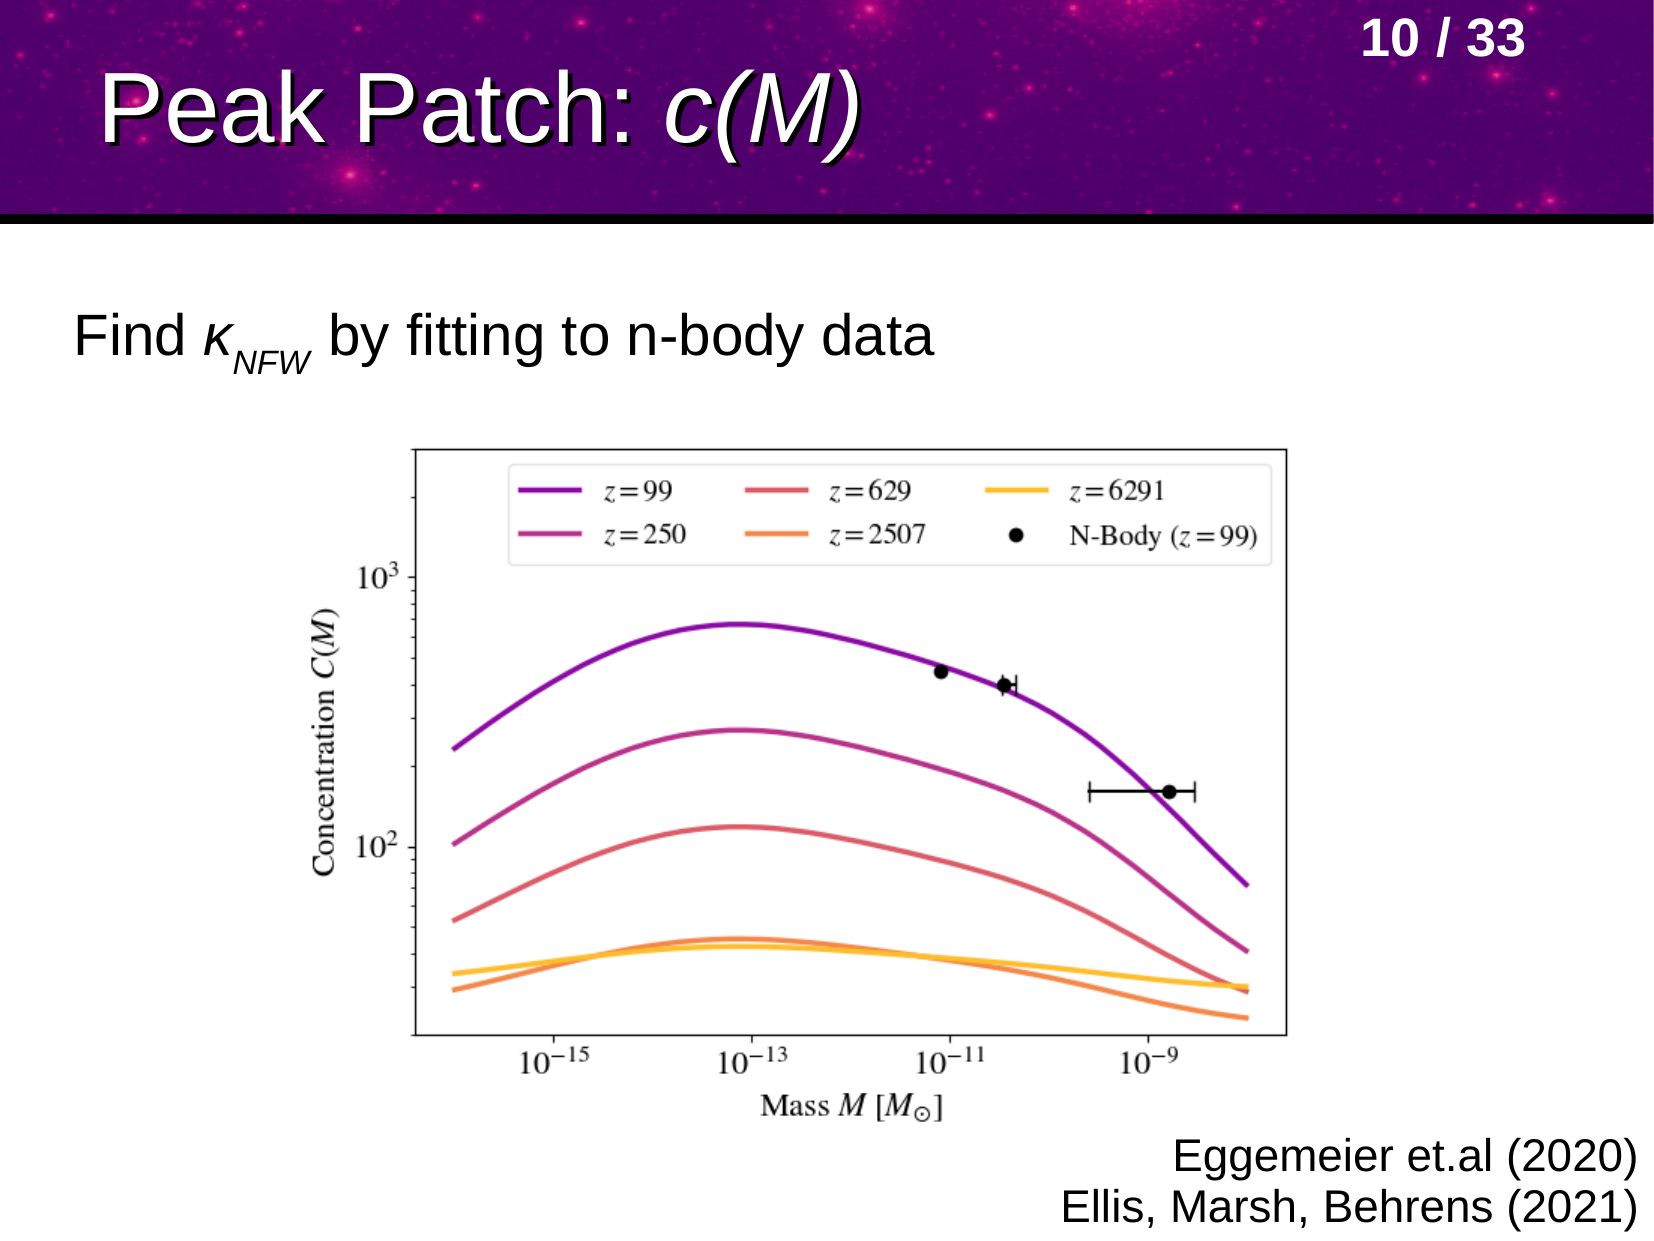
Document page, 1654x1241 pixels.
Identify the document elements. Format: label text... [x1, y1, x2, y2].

picture [271, 413, 1322, 1164]
text_box <number> / 33 [1345, 0, 1654, 77]
text_box Eggemeier et.al (2020) Ellis, Marsh, Behrens (2021) [909, 1122, 1654, 1239]
picture [0, 0, 1345, 214]
text_box Peak Patch: c(M) [82, 44, 1654, 283]
text_box Find κNFW by fitting to n-body data [59, 295, 1052, 454]
